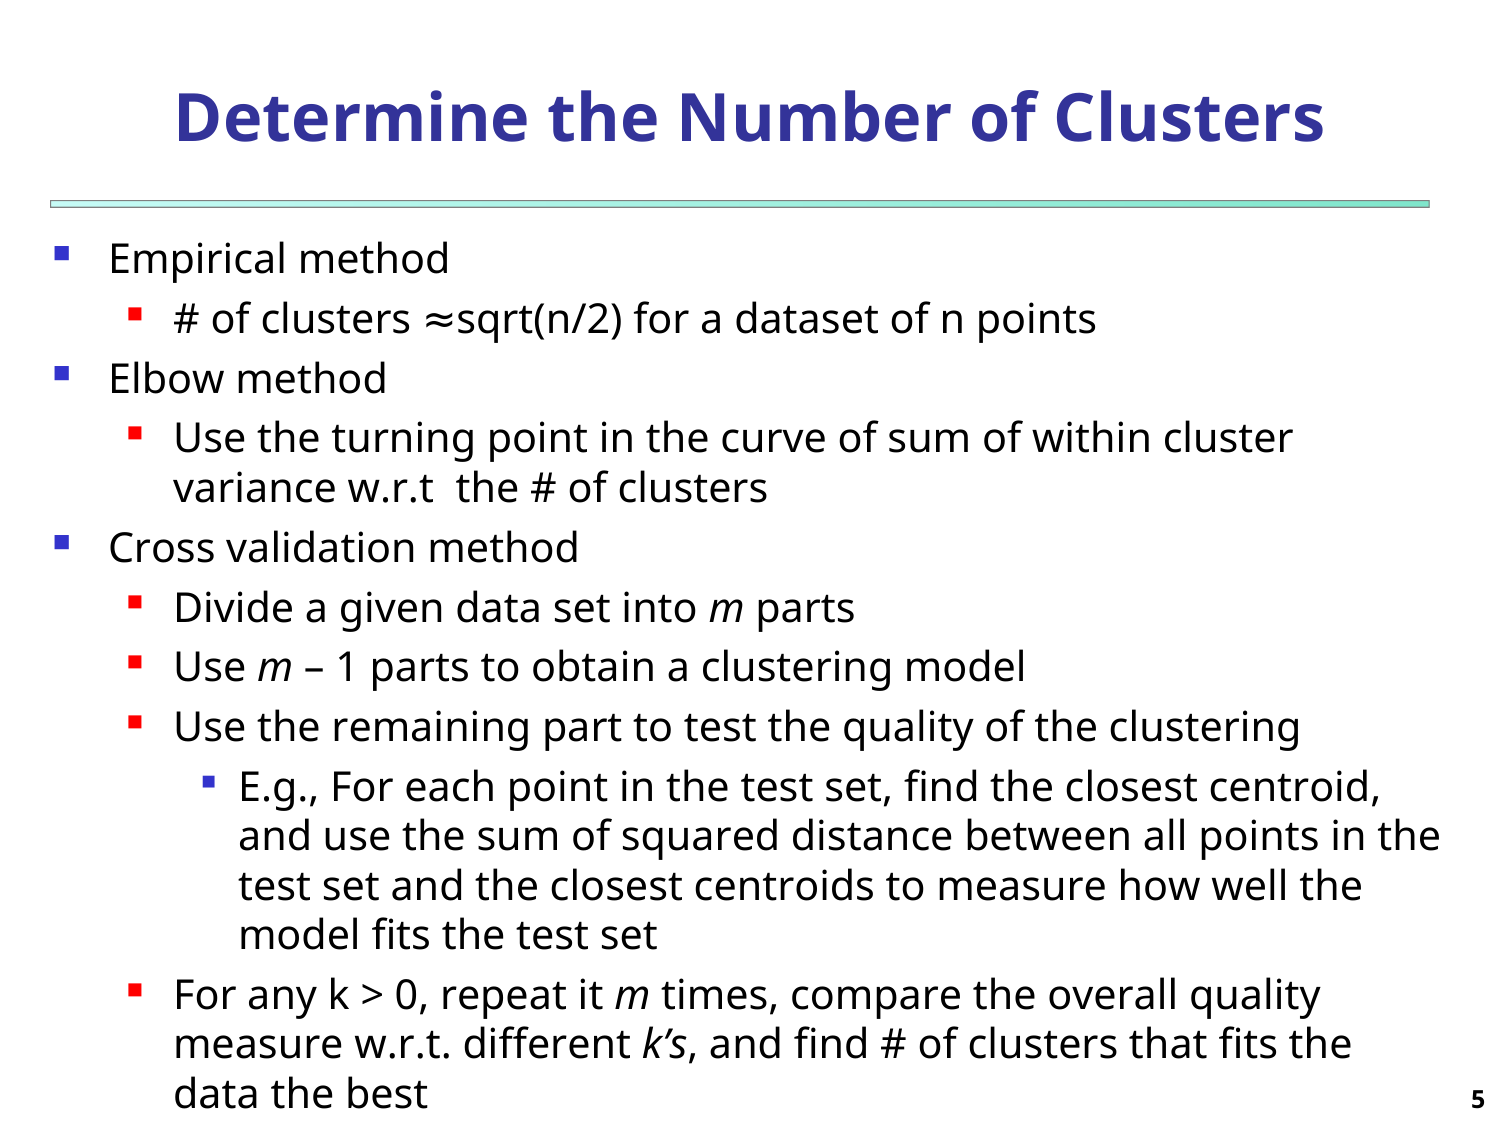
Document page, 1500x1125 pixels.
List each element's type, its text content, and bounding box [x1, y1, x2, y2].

list Empirical method # of clusters ≈sqrt(n/2) for a dataset of n points Elbow method Use the turning point in the curve of sum of within cluster variance w.r.t the # of clusters Cross validation method Divide a given data set into m parts Use m – 1 parts to obtain a clustering model Use the remaining part to test the quality of the clustering E.g., For each point in the test set, find the closest centroid, and use the sum of squared distance between all points in the test set and the closest centroids to measure how well the model fits the test set For any k > 0, repeat it m times, compare the overall quality measure w.r.t. different k’s, and find # of clusters that fits the data the best [37, 224, 1463, 1125]
text_box <number> [1187, 1062, 1500, 1125]
title Determine the Number of Clusters [0, 62, 1500, 163]
